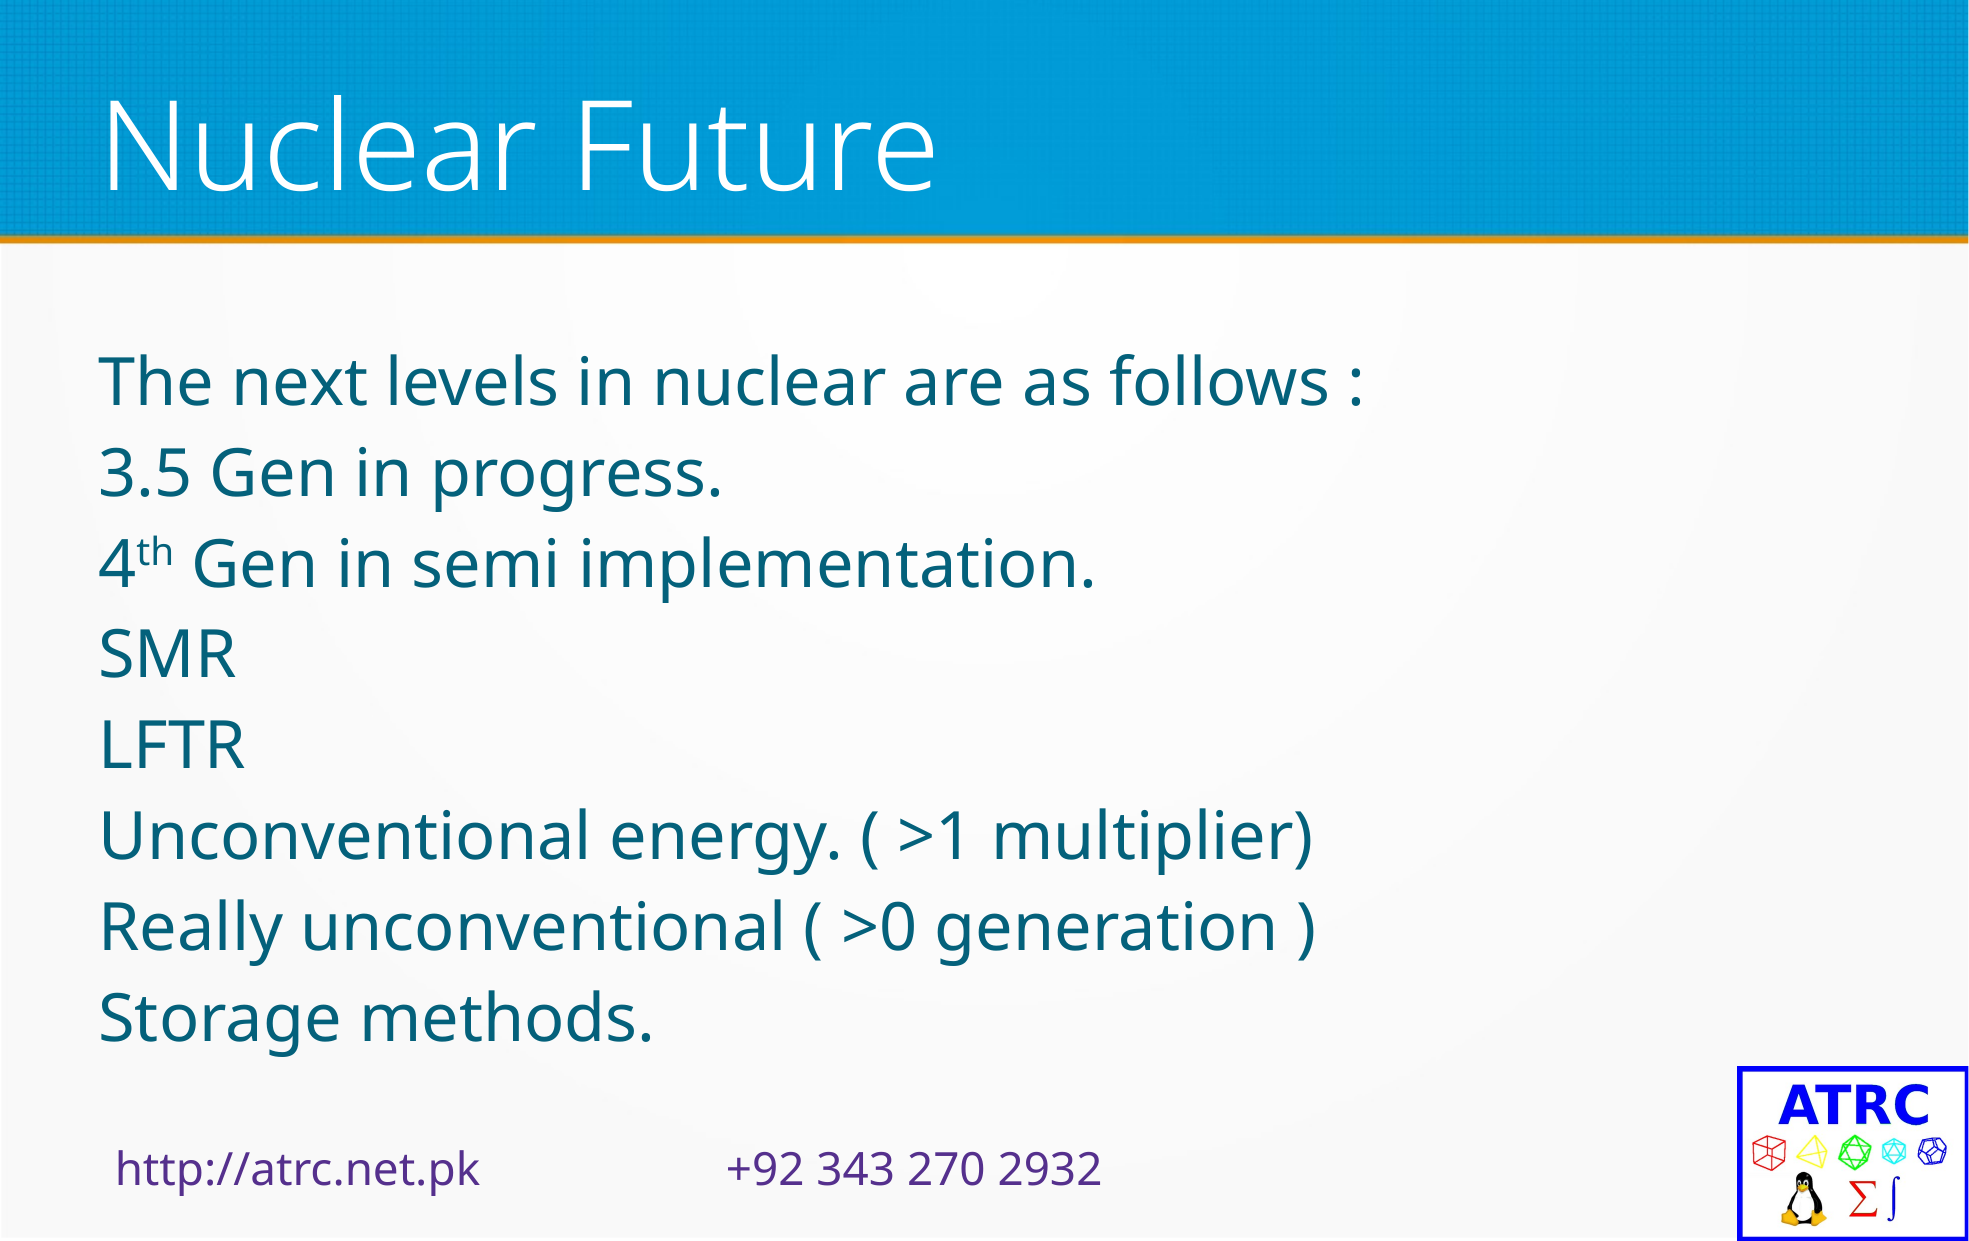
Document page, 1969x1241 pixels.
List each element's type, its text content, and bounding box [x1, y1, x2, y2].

subtitle The next levels in nuclear are as follows : 3.5 Gen in progress. 4th Gen in semi implementation. SMR LFTR Unconventional energy. ( >1 multiplier) Really unconventional ( >0 generation ) Storage methods. [98, 315, 1861, 1081]
picture [0, 233, 1969, 1241]
title Nuclear Future [98, 19, 1870, 227]
